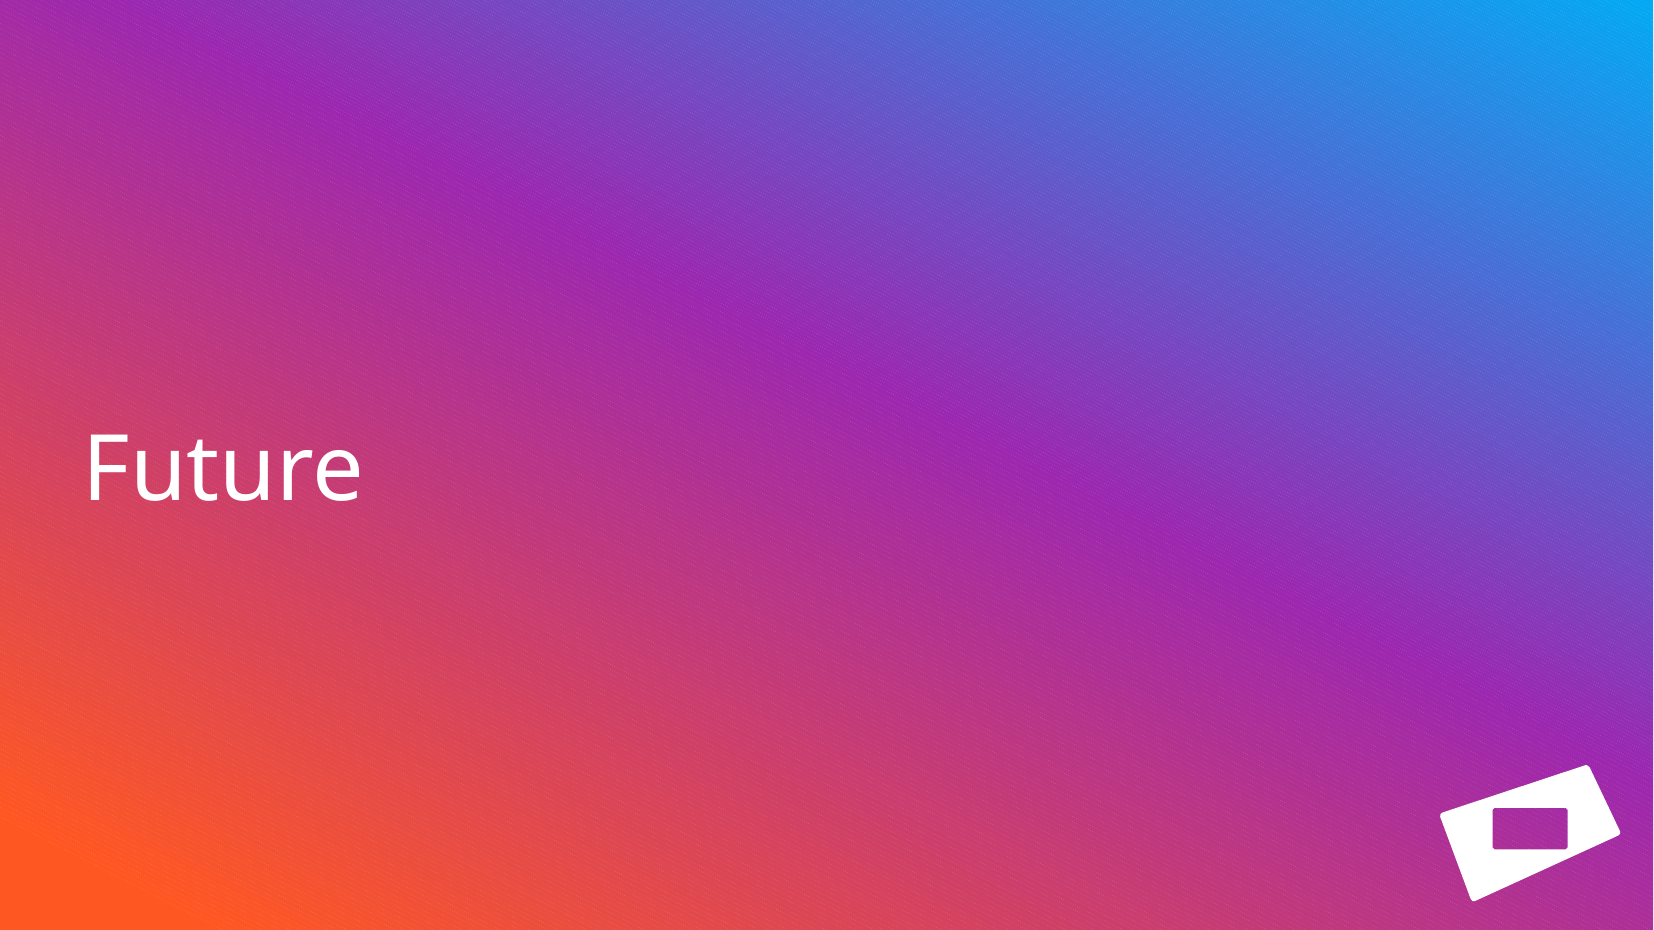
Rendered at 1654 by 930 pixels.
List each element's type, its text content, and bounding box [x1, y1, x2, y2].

subtitle Future [82, 105, 1571, 825]
picture [1440, 765, 1621, 902]
